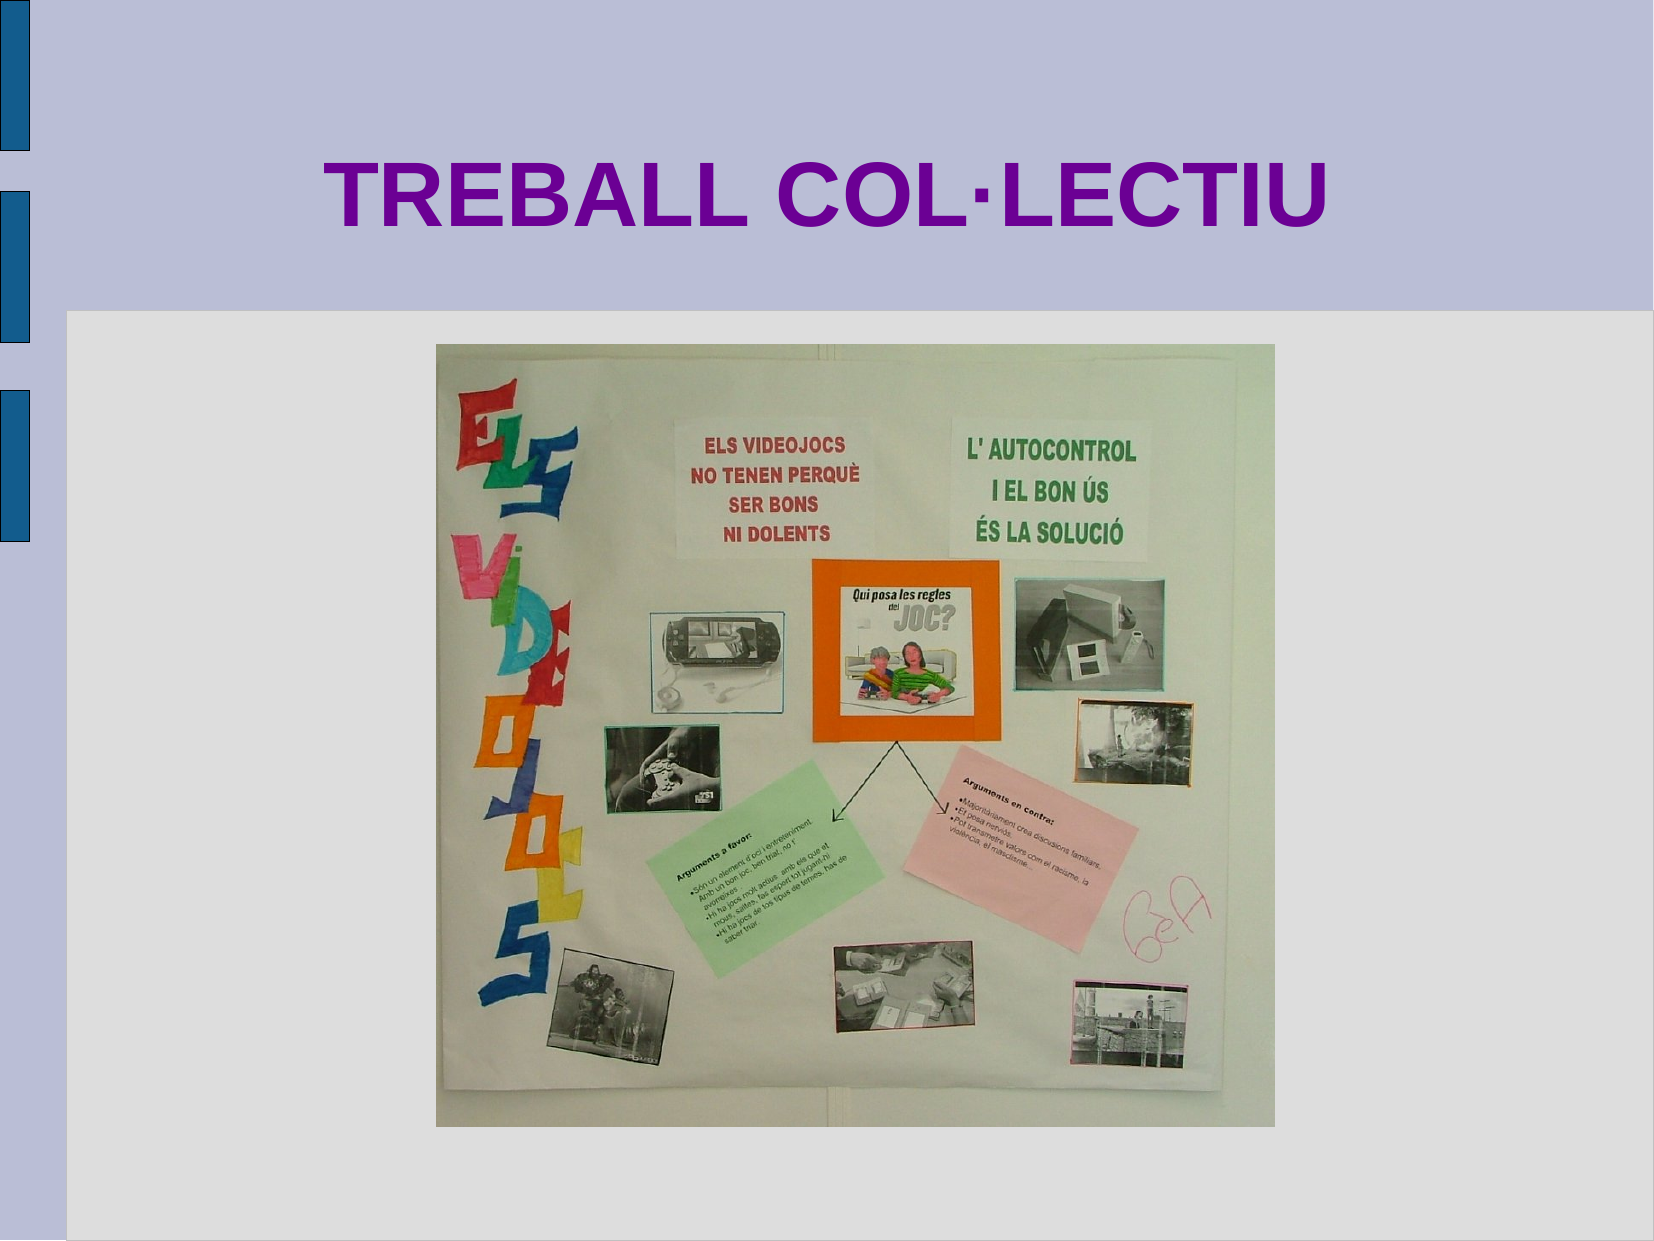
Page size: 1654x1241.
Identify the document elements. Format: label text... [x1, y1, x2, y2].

title TREBALL COL·LECTIU [121, 91, 1534, 299]
picture [436, 344, 1275, 1127]
